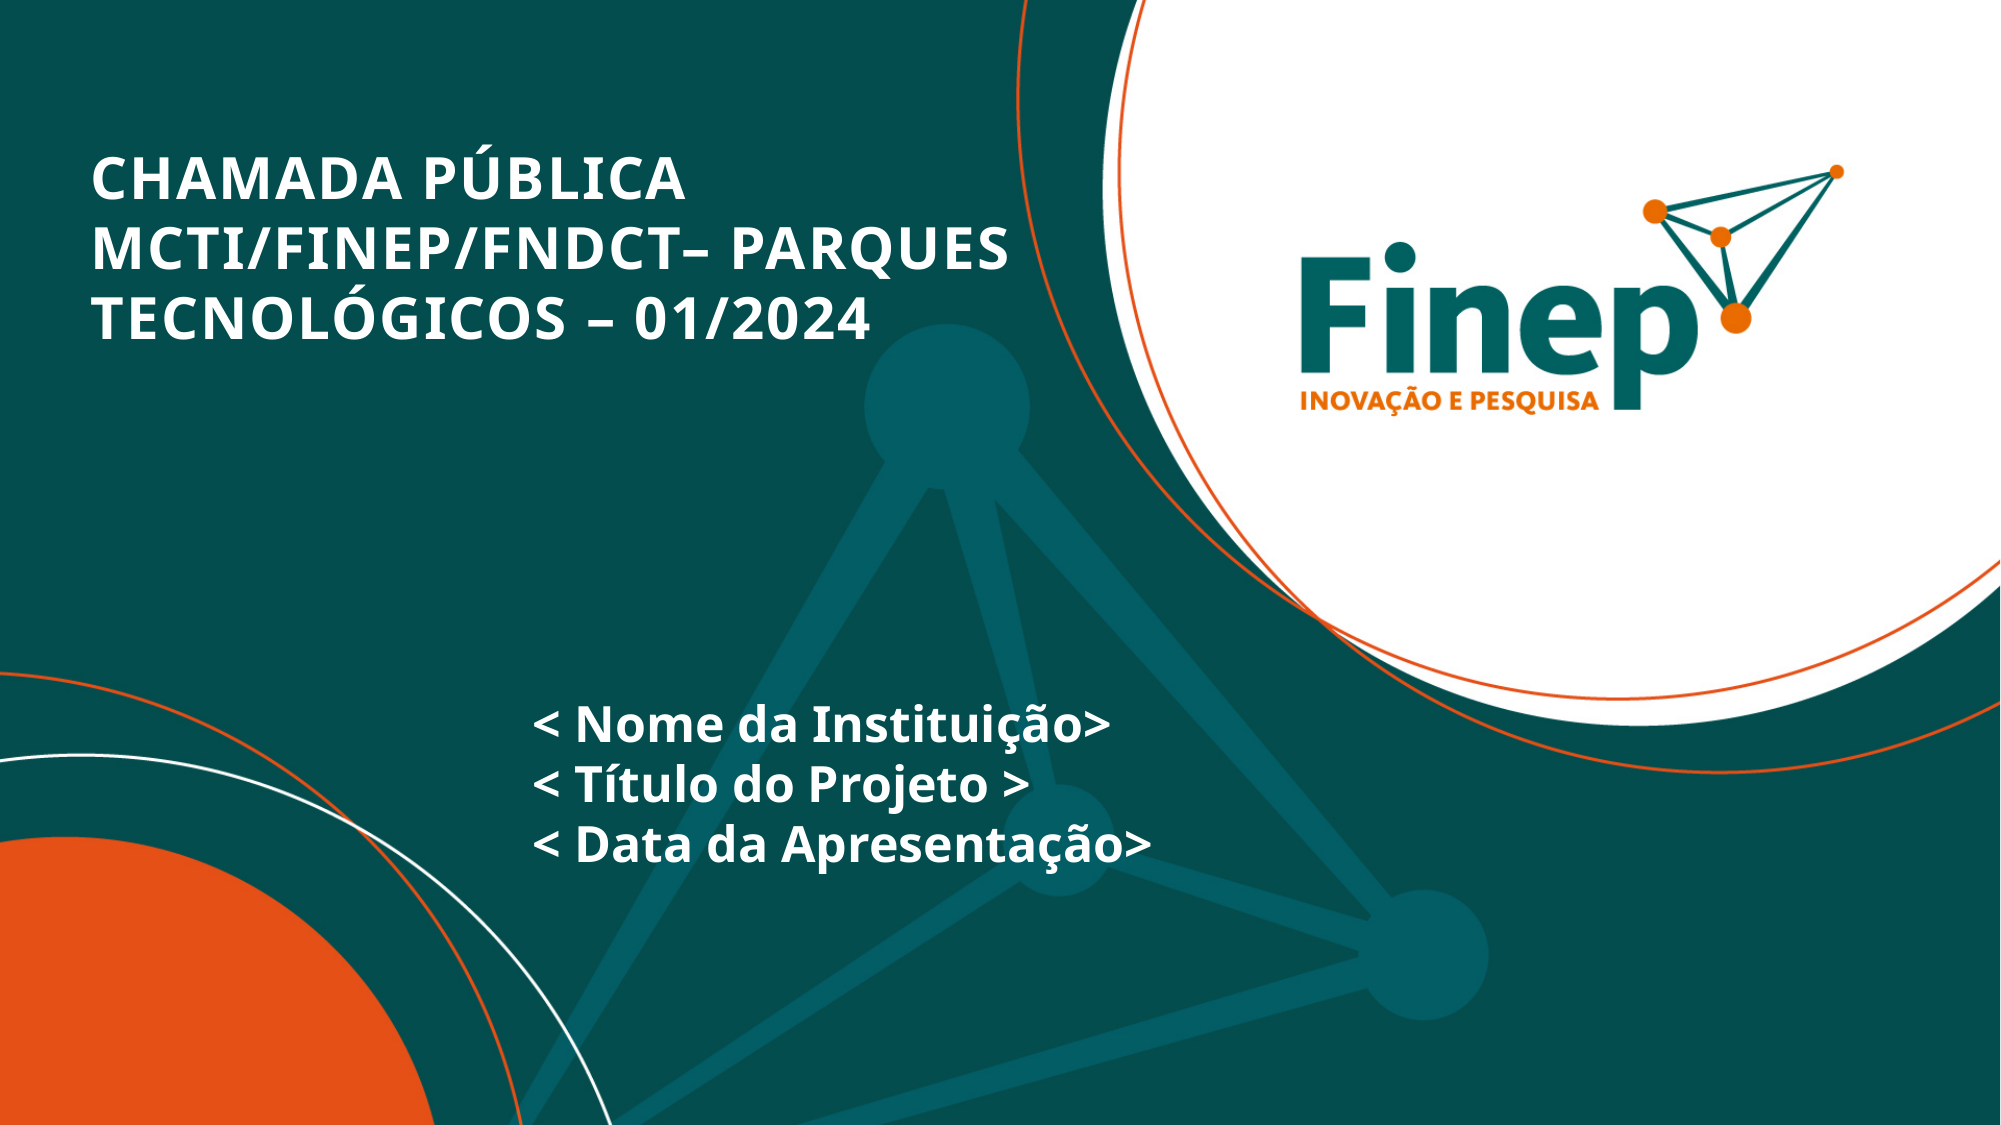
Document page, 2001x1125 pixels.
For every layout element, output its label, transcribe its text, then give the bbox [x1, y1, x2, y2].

text_box CHAMADA PÚBLICA MCTI/FINEP/FNDCT– PARQUES TECNOLÓGICOS – 01/2024 [75, 133, 1147, 663]
text_box < Nome da Instituição> < Título do Projeto > < Data da Apresentação> [517, 623, 1409, 942]
